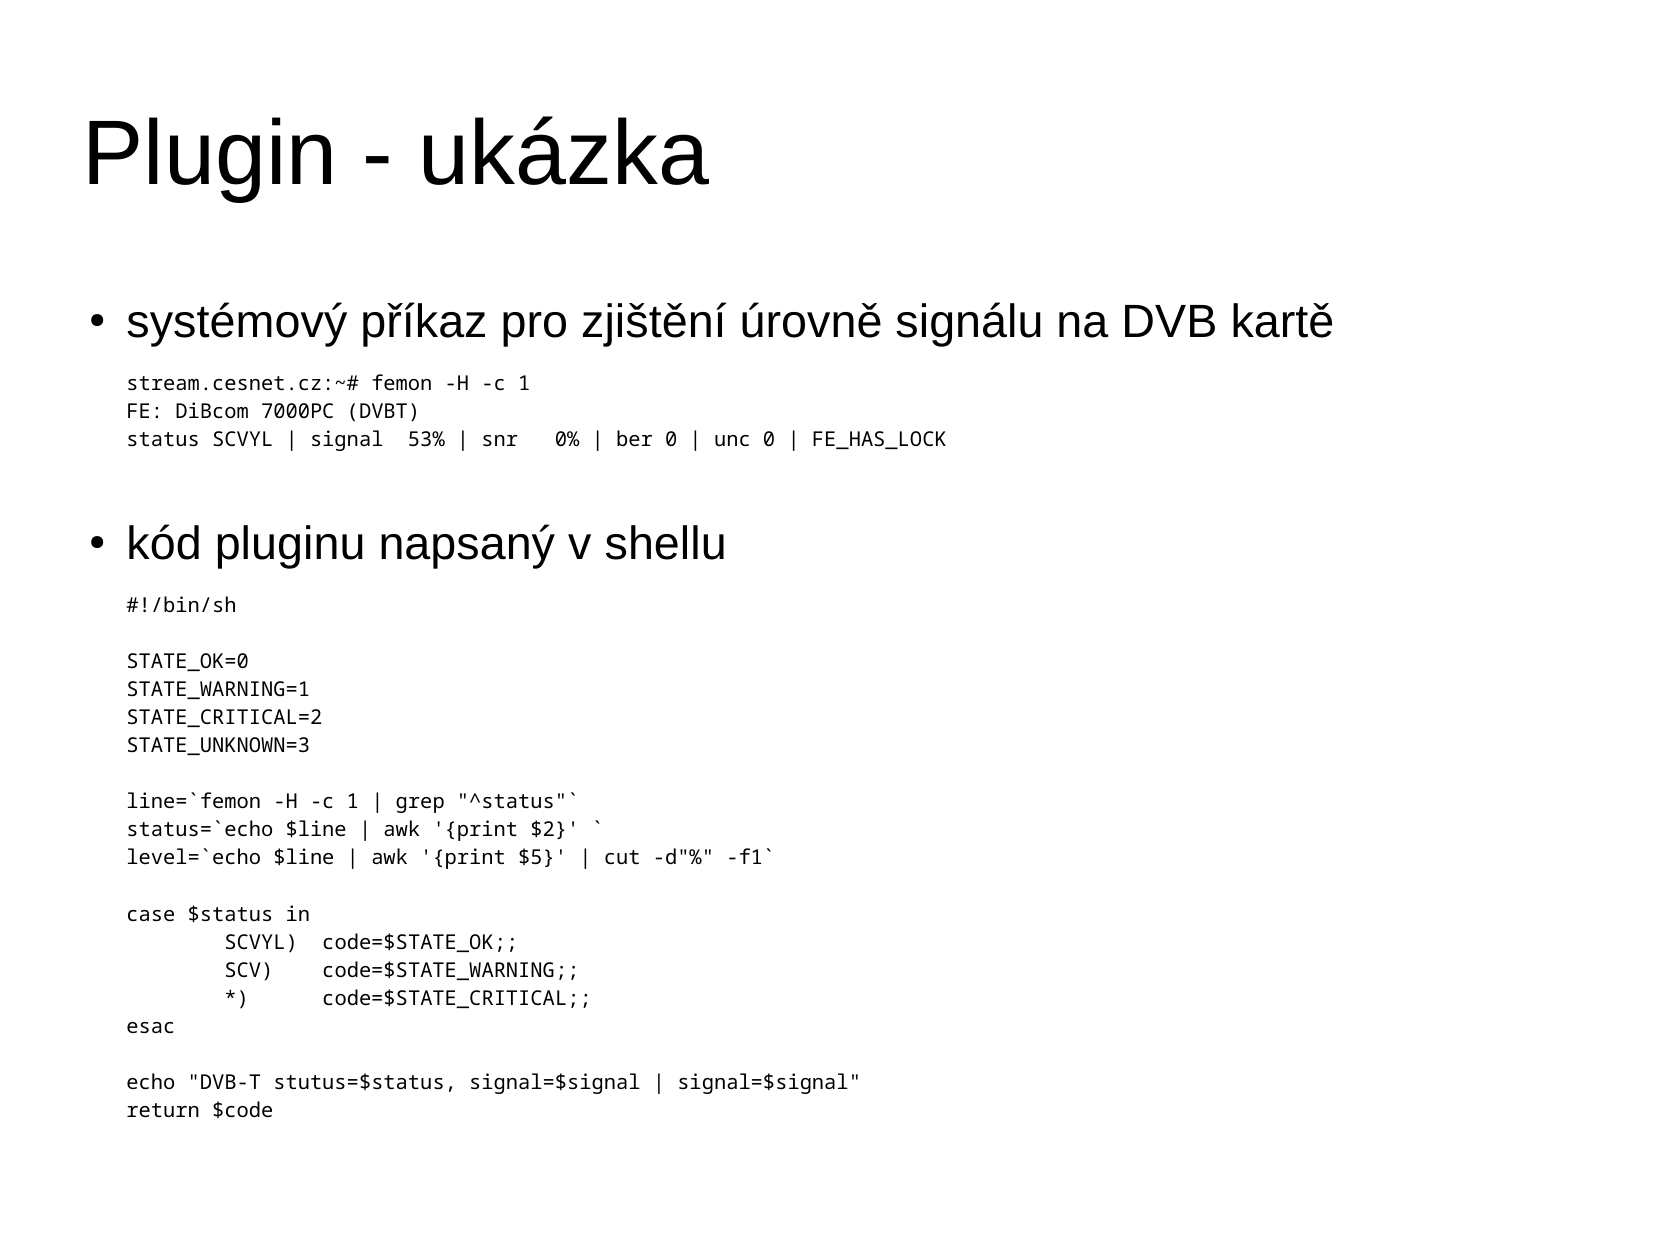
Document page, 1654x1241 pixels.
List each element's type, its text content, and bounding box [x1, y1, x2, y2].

list systémový příkaz pro zjištění úrovně signálu na DVB kartě stream.cesnet.cz:~# femon -H -c 1 FE: DiBcom 7000PC (DVBT) status SCVYL | signal 53% | snr 0% | ber 0 | unc 0 | FE_HAS_LOCK kód pluginu napsaný v shellu #!/bin/sh STATE_OK=0 STATE_WARNING=1 STATE_CRITICAL=2 STATE_UNKNOWN=3 line=`femon -H -c 1 | grep "^status"` status=`echo $line | awk '{print $2}' ` level=`echo $line | awk '{print $5}' | cut -d"%" -f1` case $status in SCVYL) code=$STATE_OK;; SCV) code=$STATE_WARNING;; *) code=$STATE_CRITICAL;; esac echo "DVB-T stutus=$status, signal=$signal | signal=$signal" return $code [76, 295, 1565, 1152]
title Plugin - ukázka [82, 68, 1571, 237]
